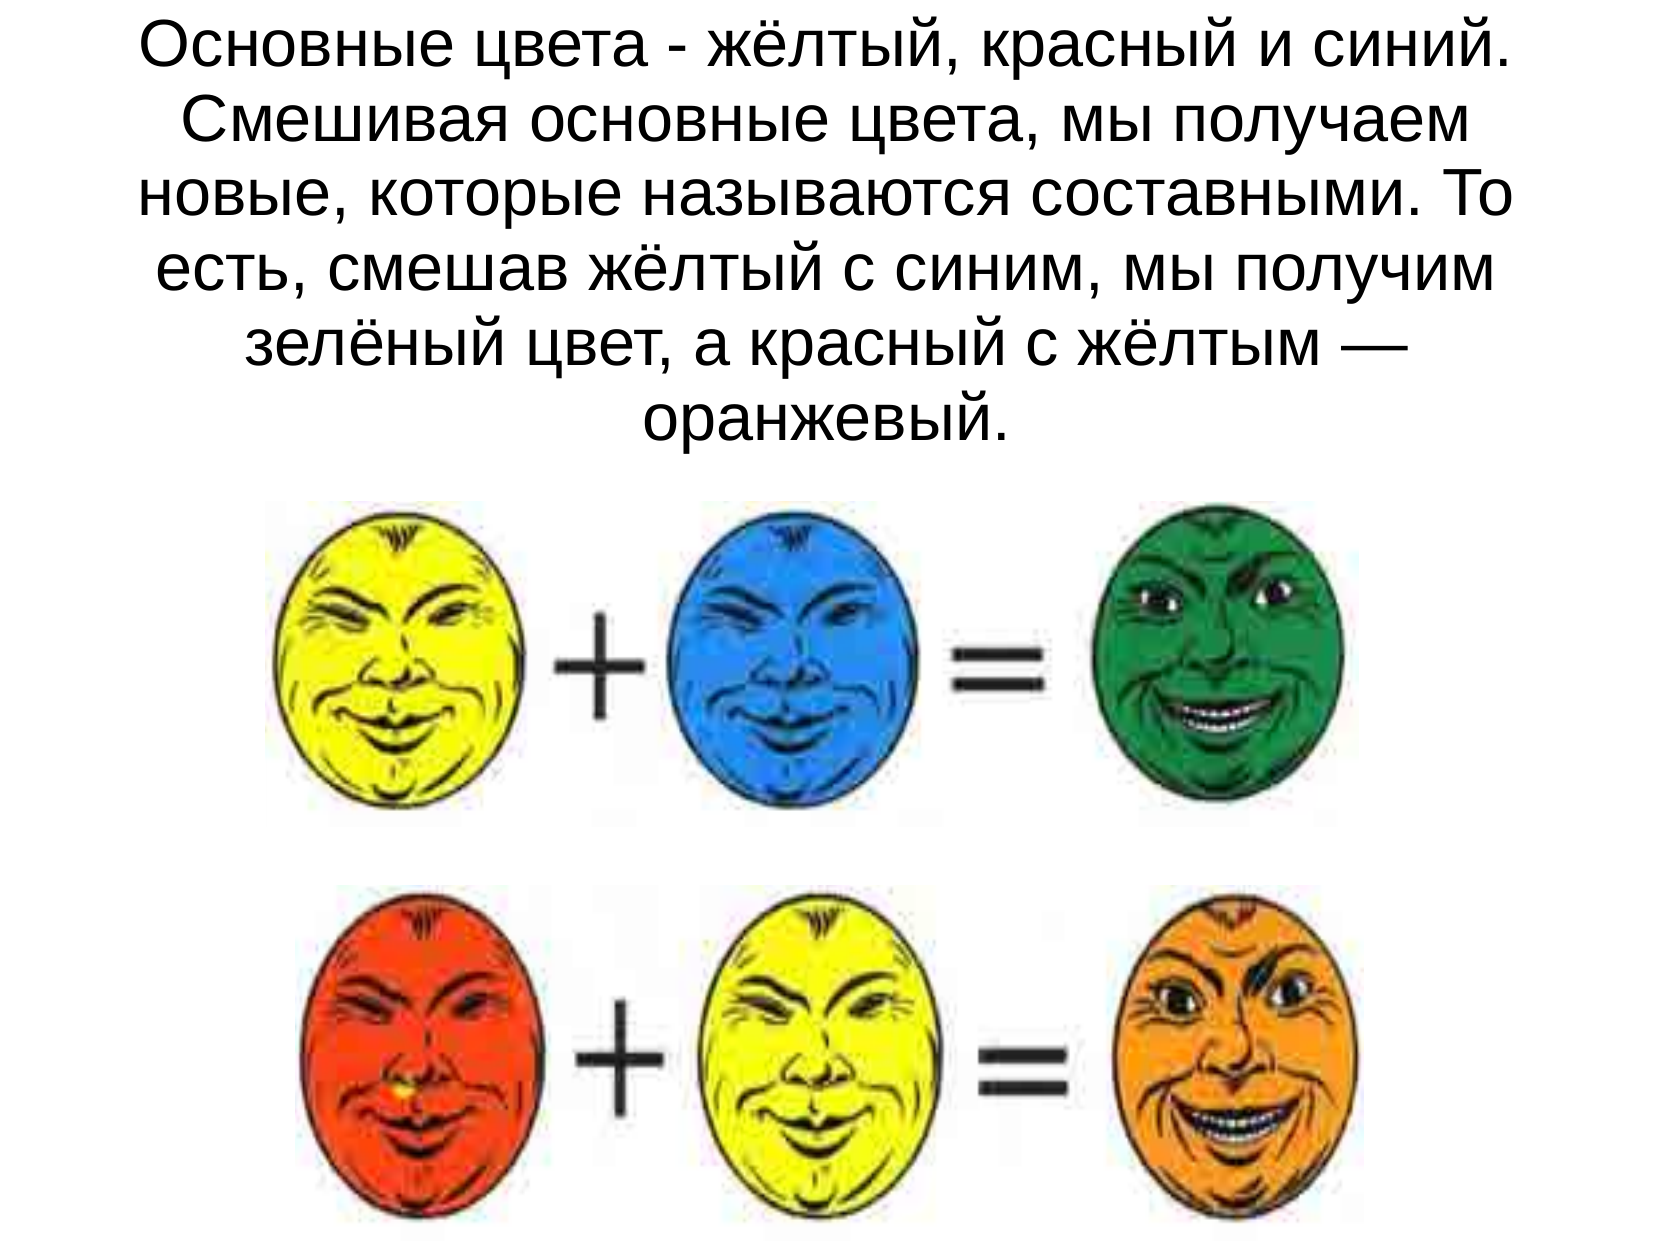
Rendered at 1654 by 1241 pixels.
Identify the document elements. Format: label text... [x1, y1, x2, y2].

title Основные цвета - жёлтый, красный и синий. Смешивая основные цвета, мы получаем новые, которые называются составными. То есть, смешав жёлтый с синим, мы получим зелёный цвет, а красный с жёлтым — оранжевый. [82, 0, 1571, 532]
picture [265, 501, 1359, 827]
picture [295, 885, 1364, 1241]
